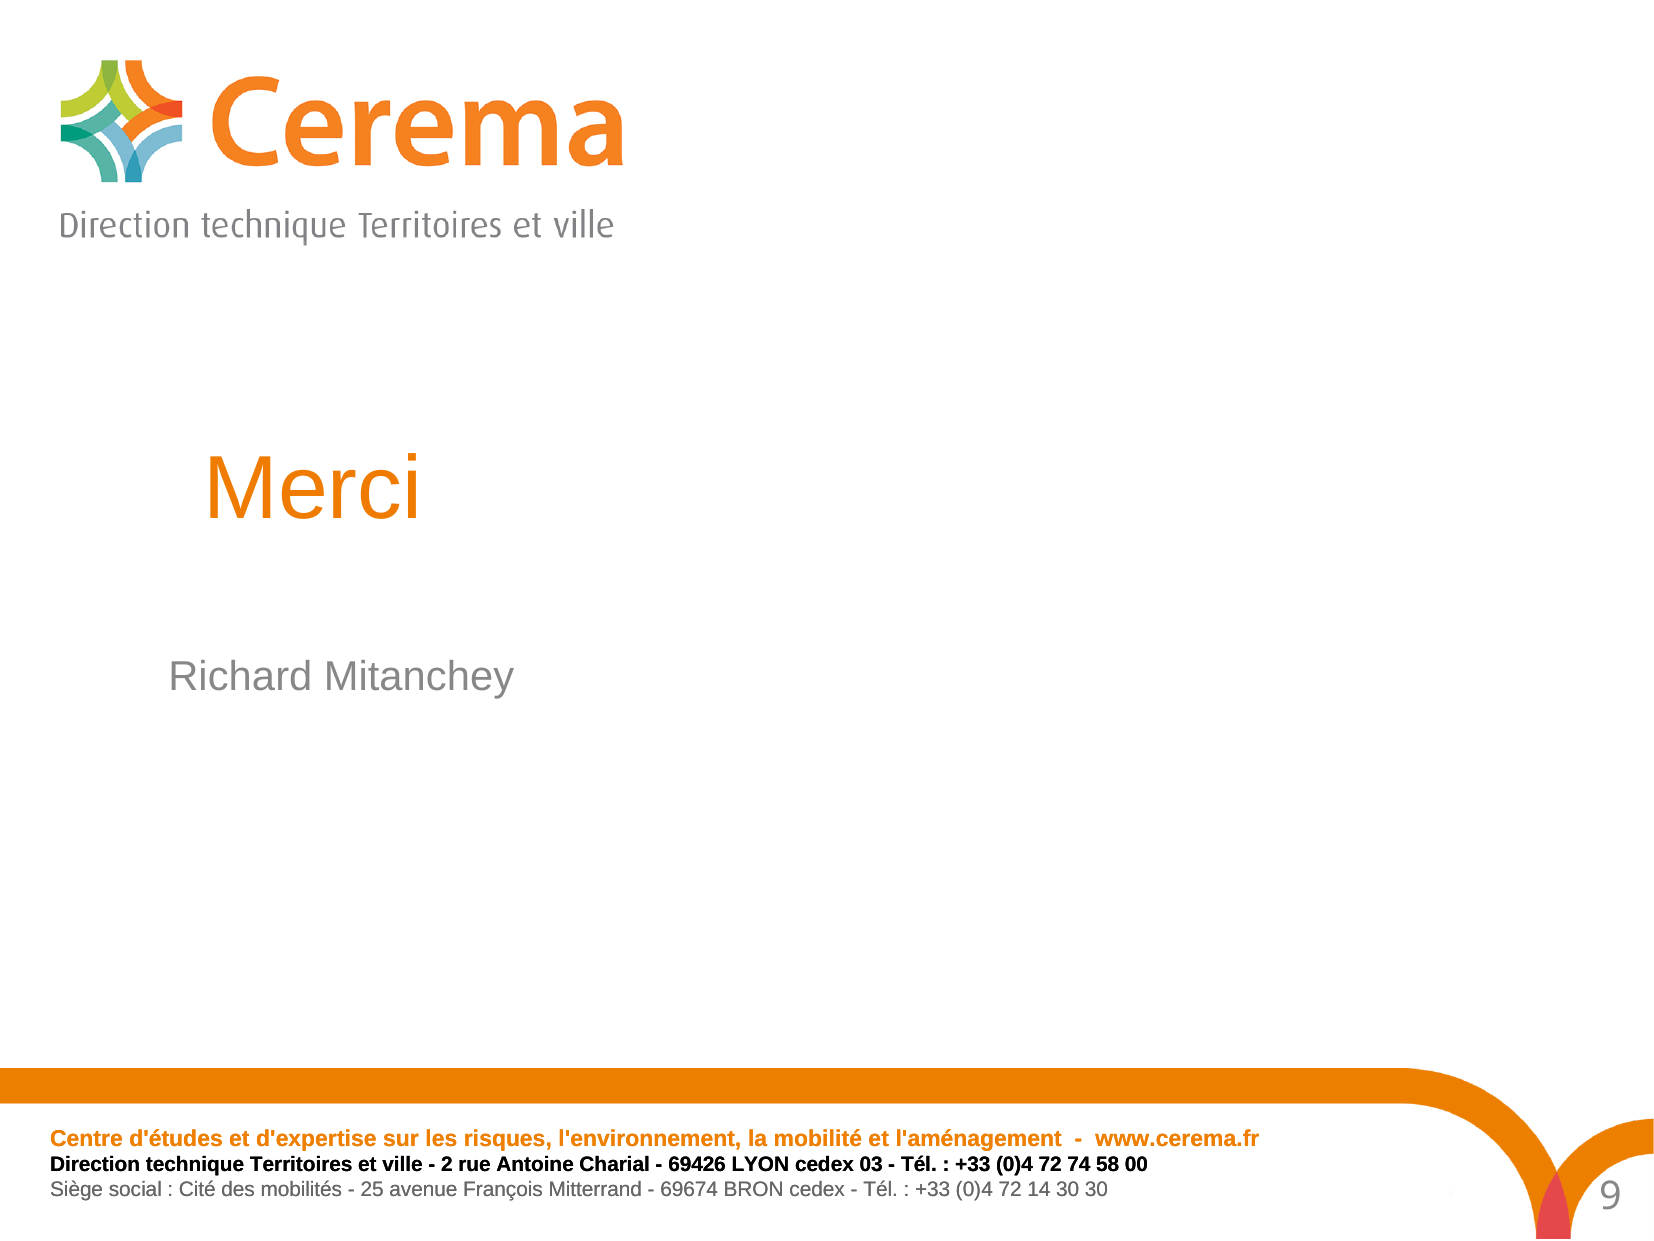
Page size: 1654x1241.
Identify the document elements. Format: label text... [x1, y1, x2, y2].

picture [0, 1068, 1654, 1239]
text_box Richard Mitanchey [153, 641, 1595, 957]
text_box Merci [188, 442, 1465, 554]
picture [0, 0, 684, 291]
text_box Centre d'études et d'expertise sur les risques, l'environnement, la mobilité et l'aménagement - www.cerema.fr Direction technique Territoires et ville - 2 rue Antoine Charial - 69426 LYON cedex 03 - Tél. : +33 (0)4 72 74 58 00 Siège social : Cité des mobilités - 25 avenue François Mitterrand - 69674 BRON cedex - Tél. : +33 (0)4 72 14 30 30 [35, 1116, 1394, 1217]
